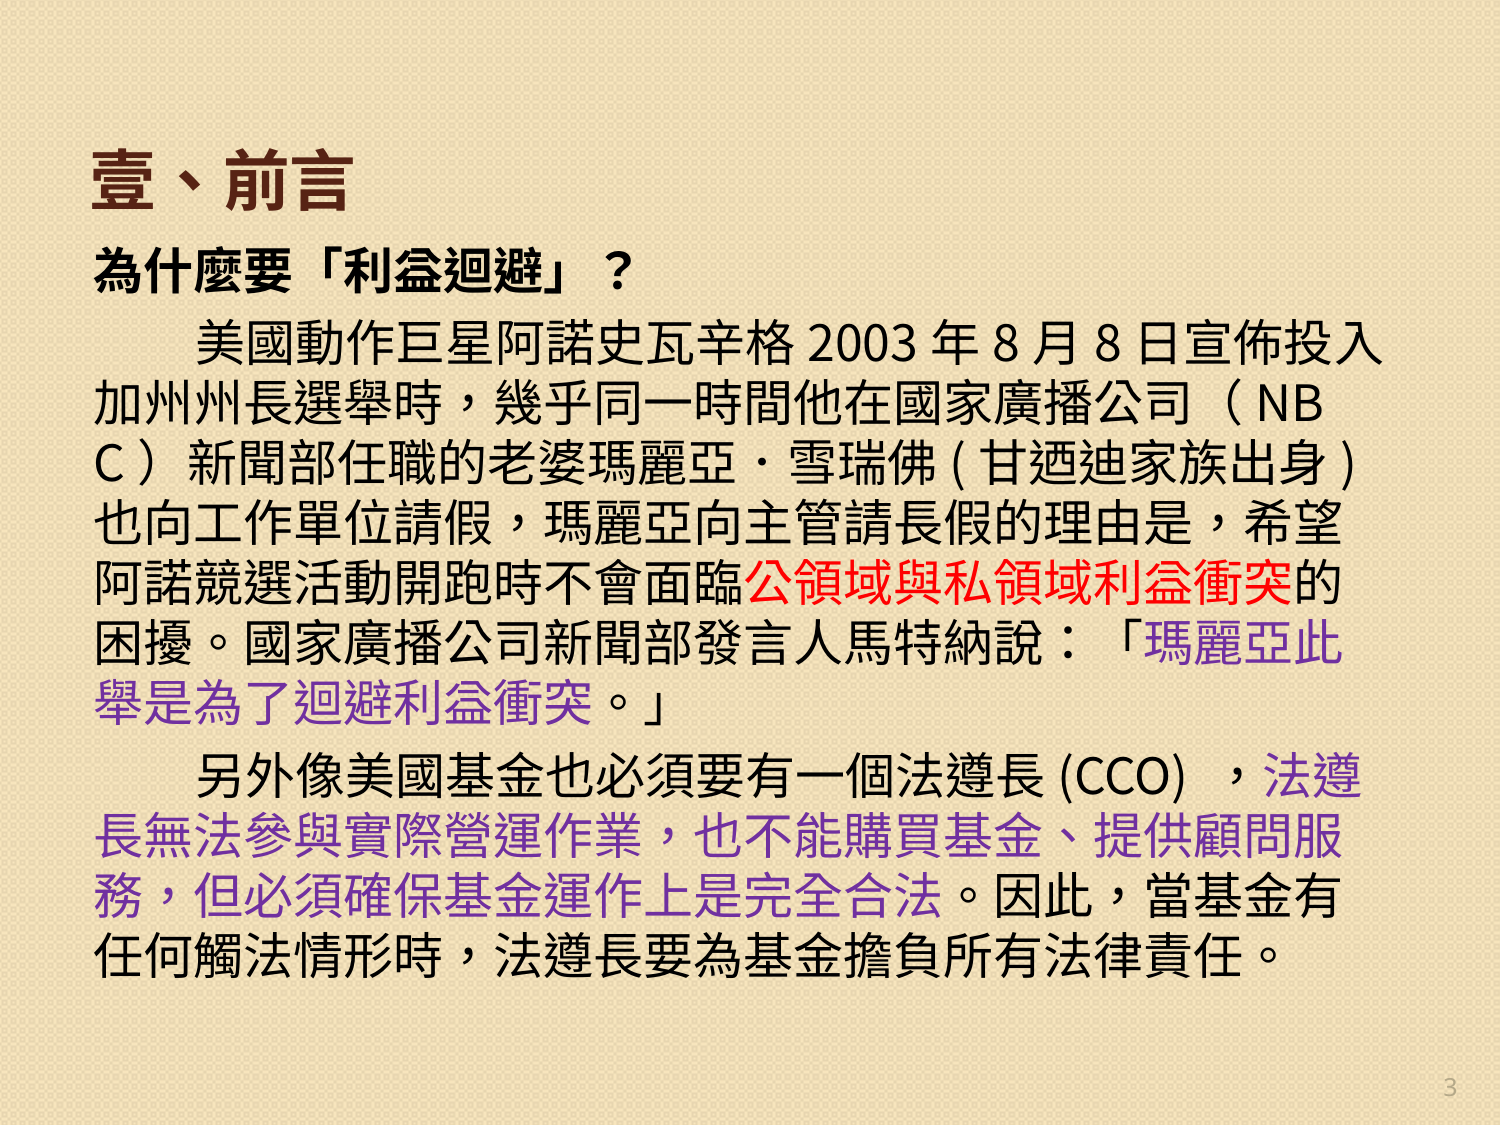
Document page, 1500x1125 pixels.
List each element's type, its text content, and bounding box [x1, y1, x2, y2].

list 為什麼要「利益迴避」？ 美國動作巨星阿諾史瓦辛格2003年8月8日宣佈投入加州州長選舉時，幾乎同一時間他在國家廣播公司（NBC）新聞部任職的老婆瑪麗亞．雪瑞佛(甘迺迪家族出身)也向工作單位請假，瑪麗亞向主管請長假的理由是，希望阿諾競選活動開跑時不會面臨公領域與私領域利益衝突的困擾。國家廣播公司新聞部發言人馬特納說：「瑪麗亞此舉是為了迴避利益衝突。」 另外像美國基金也必須要有一個法遵長(CCO) ，法遵長無法參與實際營運作業，也不能購買基金、提供顧問服務，但必須確保基金運作上是完全合法。因此，當基金有任何觸法情形時，法遵長要為基金擔負所有法律責任。 [64, 231, 1403, 1035]
picture [0, 0, 1500, 1125]
title 壹、前言 [75, 35, 700, 227]
slide_number <編號> [1413, 1034, 1488, 1113]
